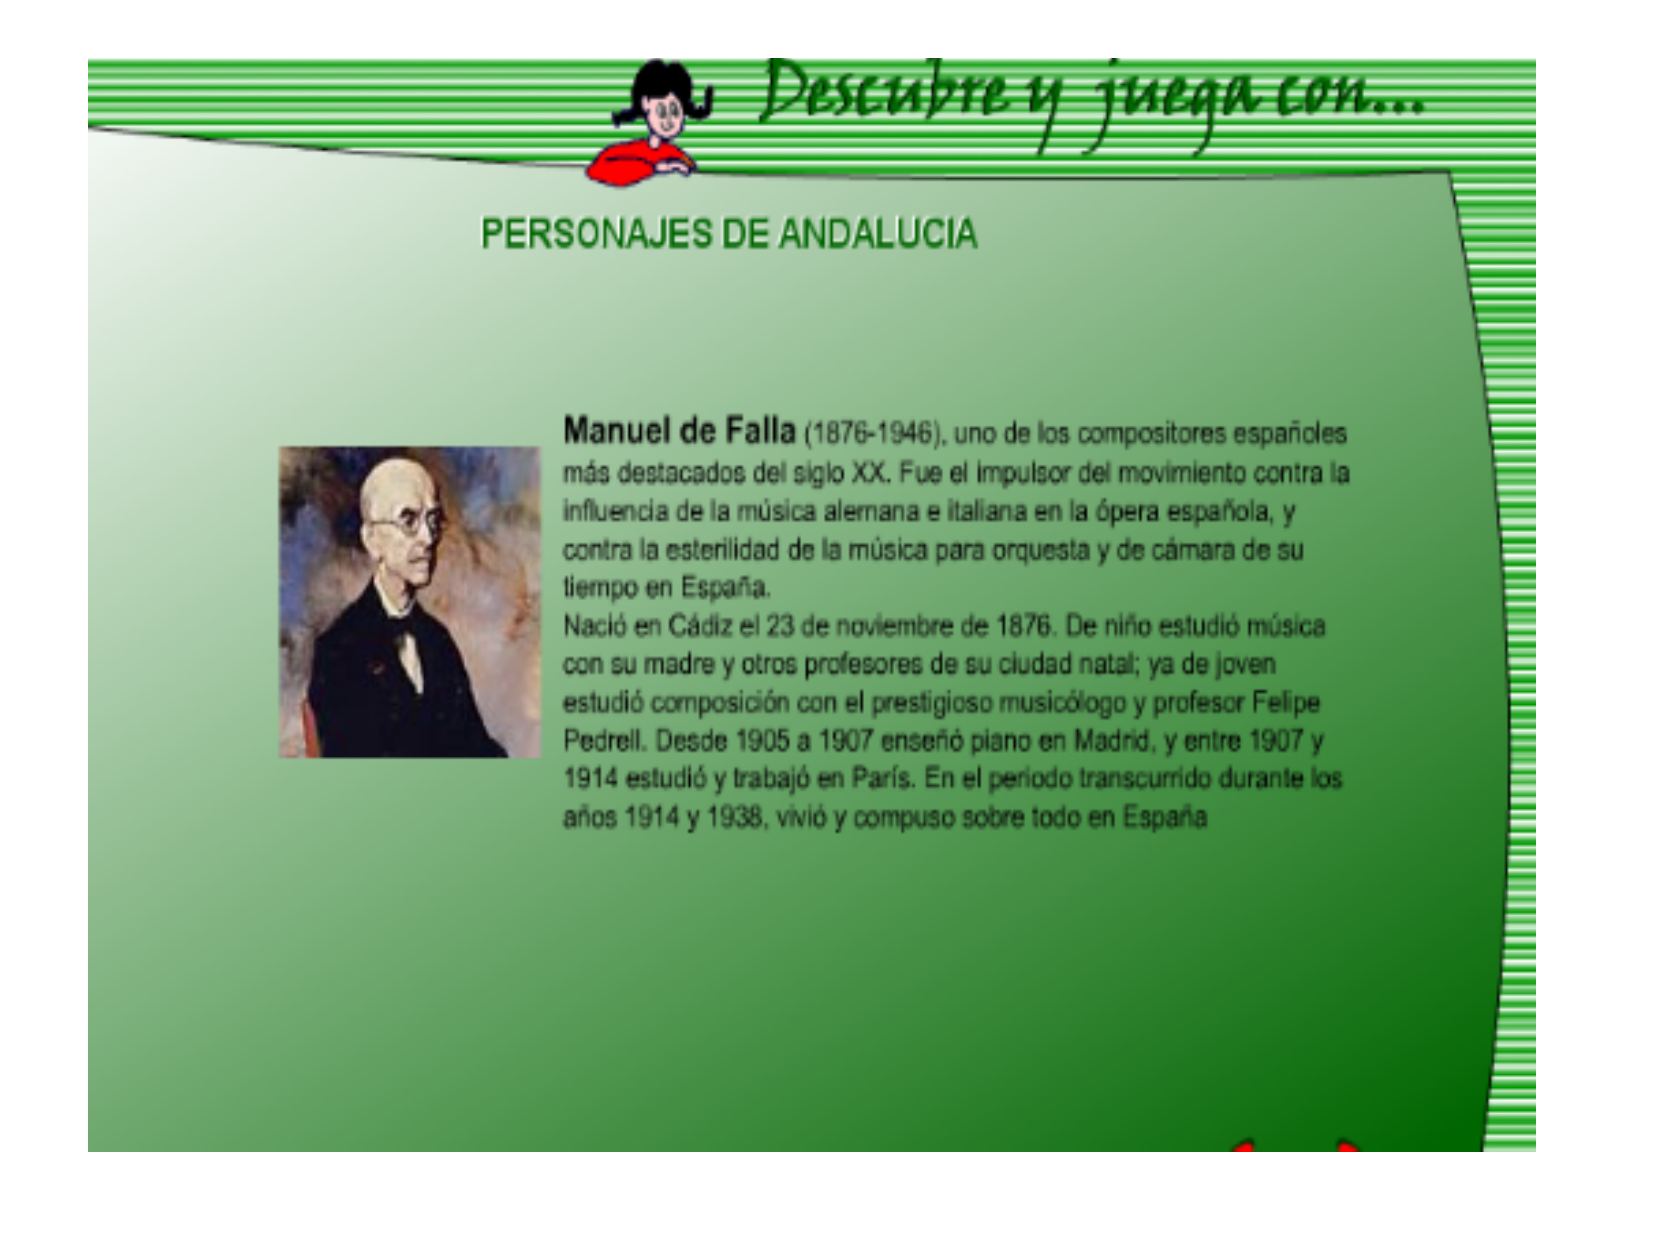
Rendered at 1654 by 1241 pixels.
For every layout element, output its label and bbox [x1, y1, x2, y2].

picture [88, 58, 1536, 1152]
